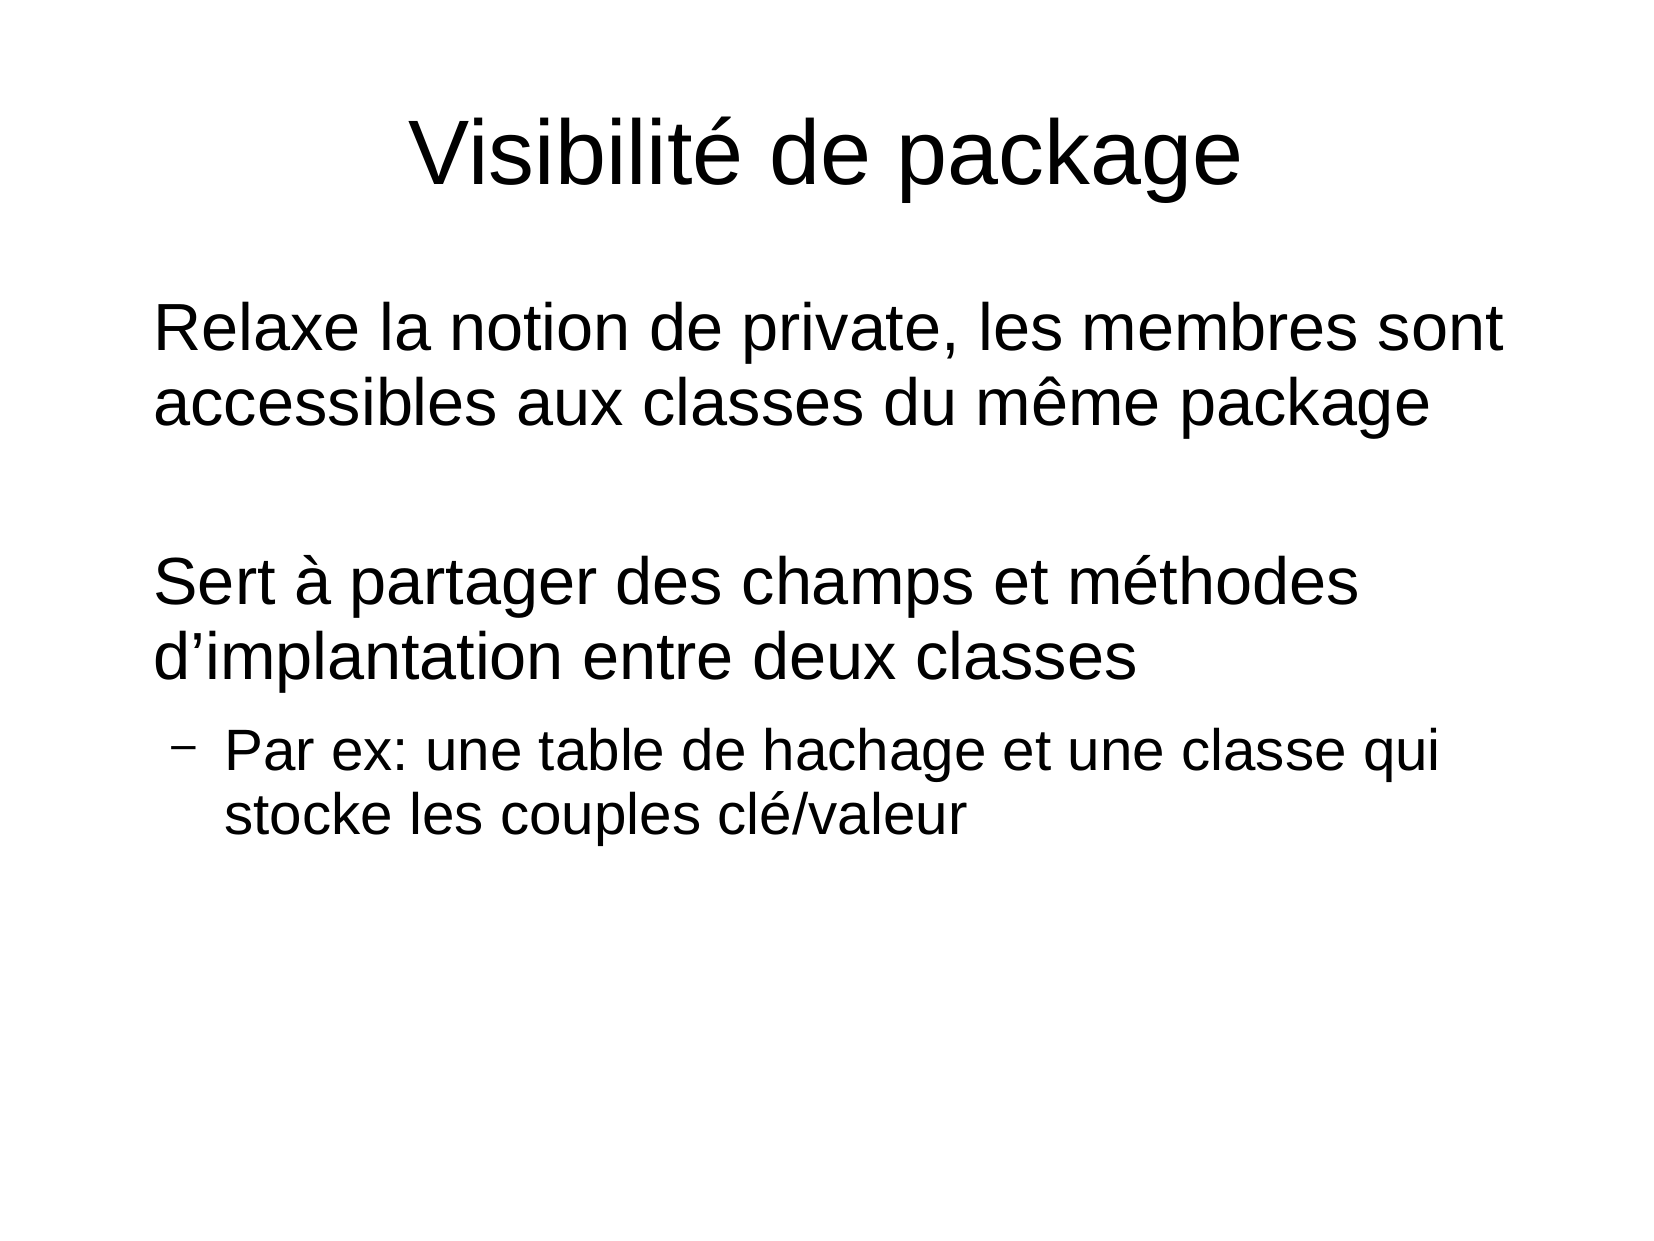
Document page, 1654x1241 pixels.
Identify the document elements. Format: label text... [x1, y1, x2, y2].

list Relaxe la notion de private, les membres sont accessibles aux classes du même package Sert à partager des champs et méthodes d’implantation entre deux classes Par ex: une table de hachage et une classe qui stocke les couples clé/valeur [82, 290, 1571, 1010]
title Visibilité de package [82, 49, 1571, 257]
